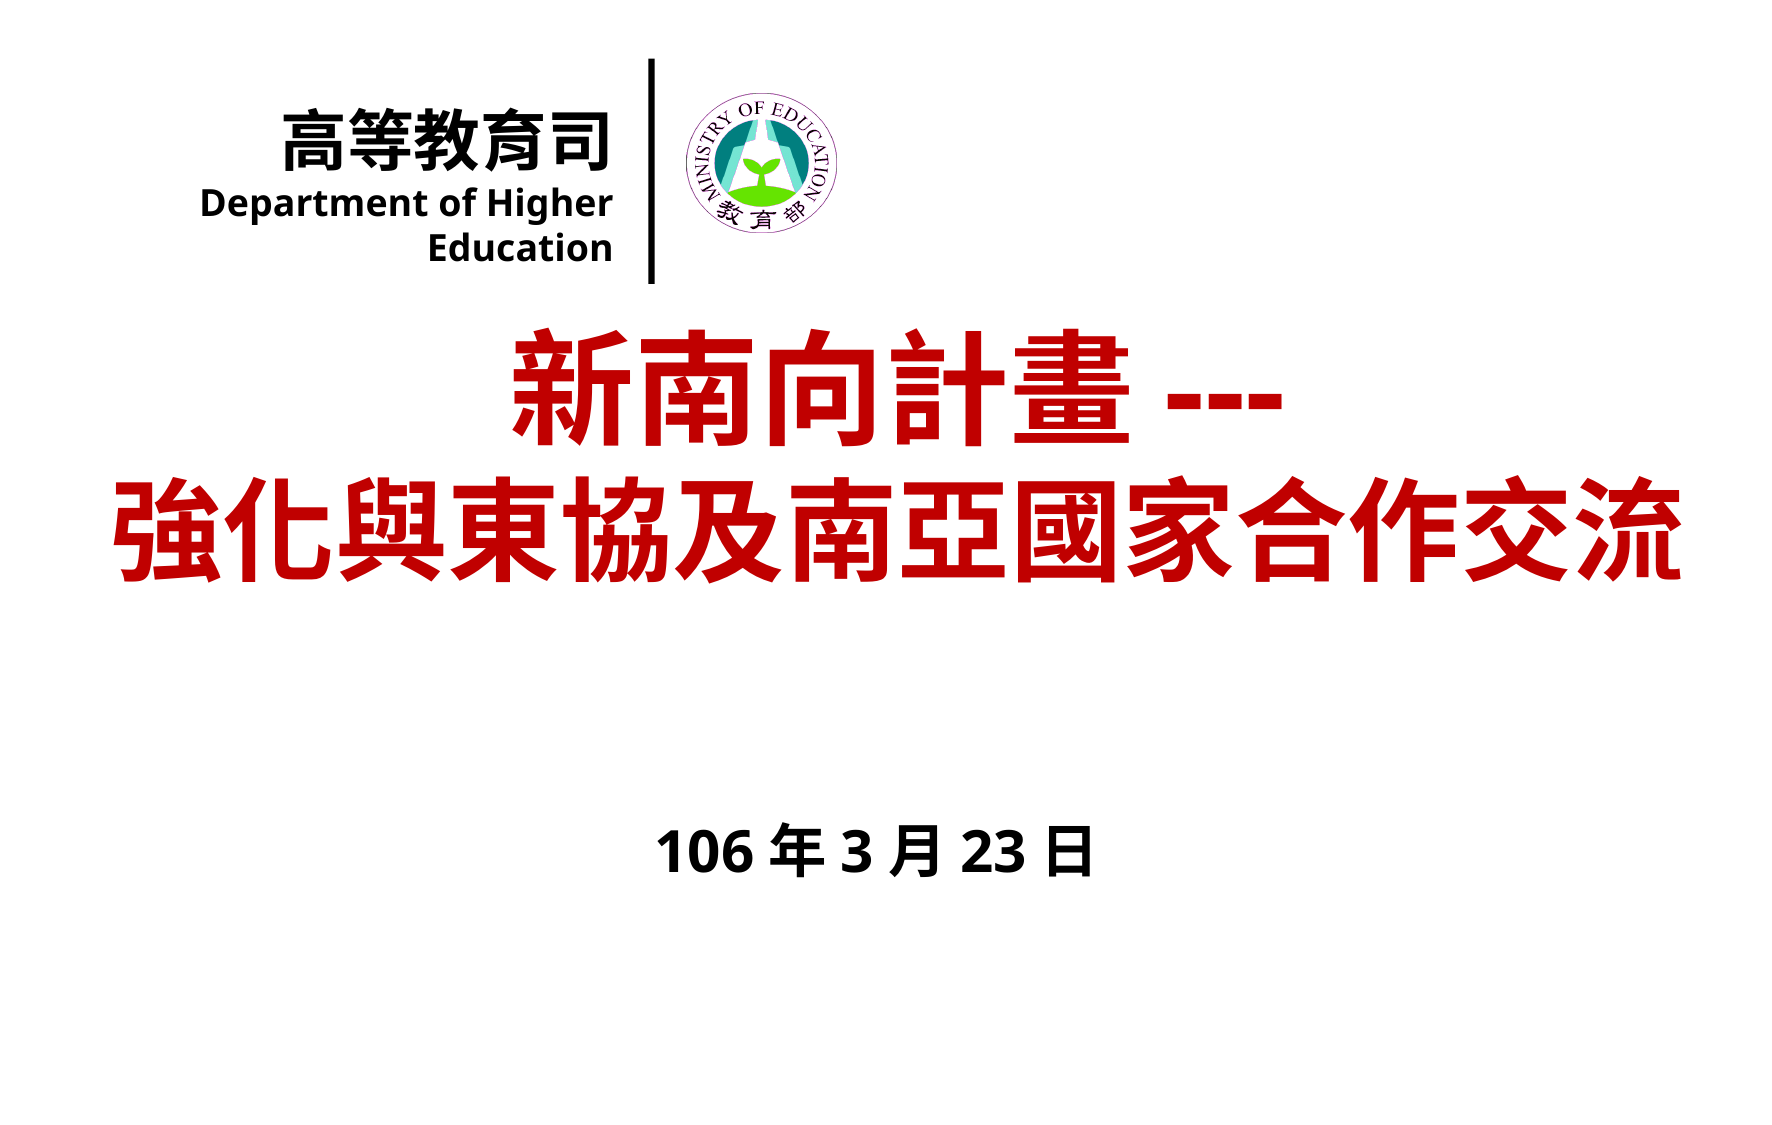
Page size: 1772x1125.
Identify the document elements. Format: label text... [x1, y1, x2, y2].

text_box 新南向計畫--- 強化與東協及南亞國家合作交流 [94, 302, 1701, 753]
text_box 106年3月23日 [239, 807, 1515, 893]
text_box 高等教育司 Department of Higher Education [0, 91, 629, 277]
picture [686, 93, 837, 233]
